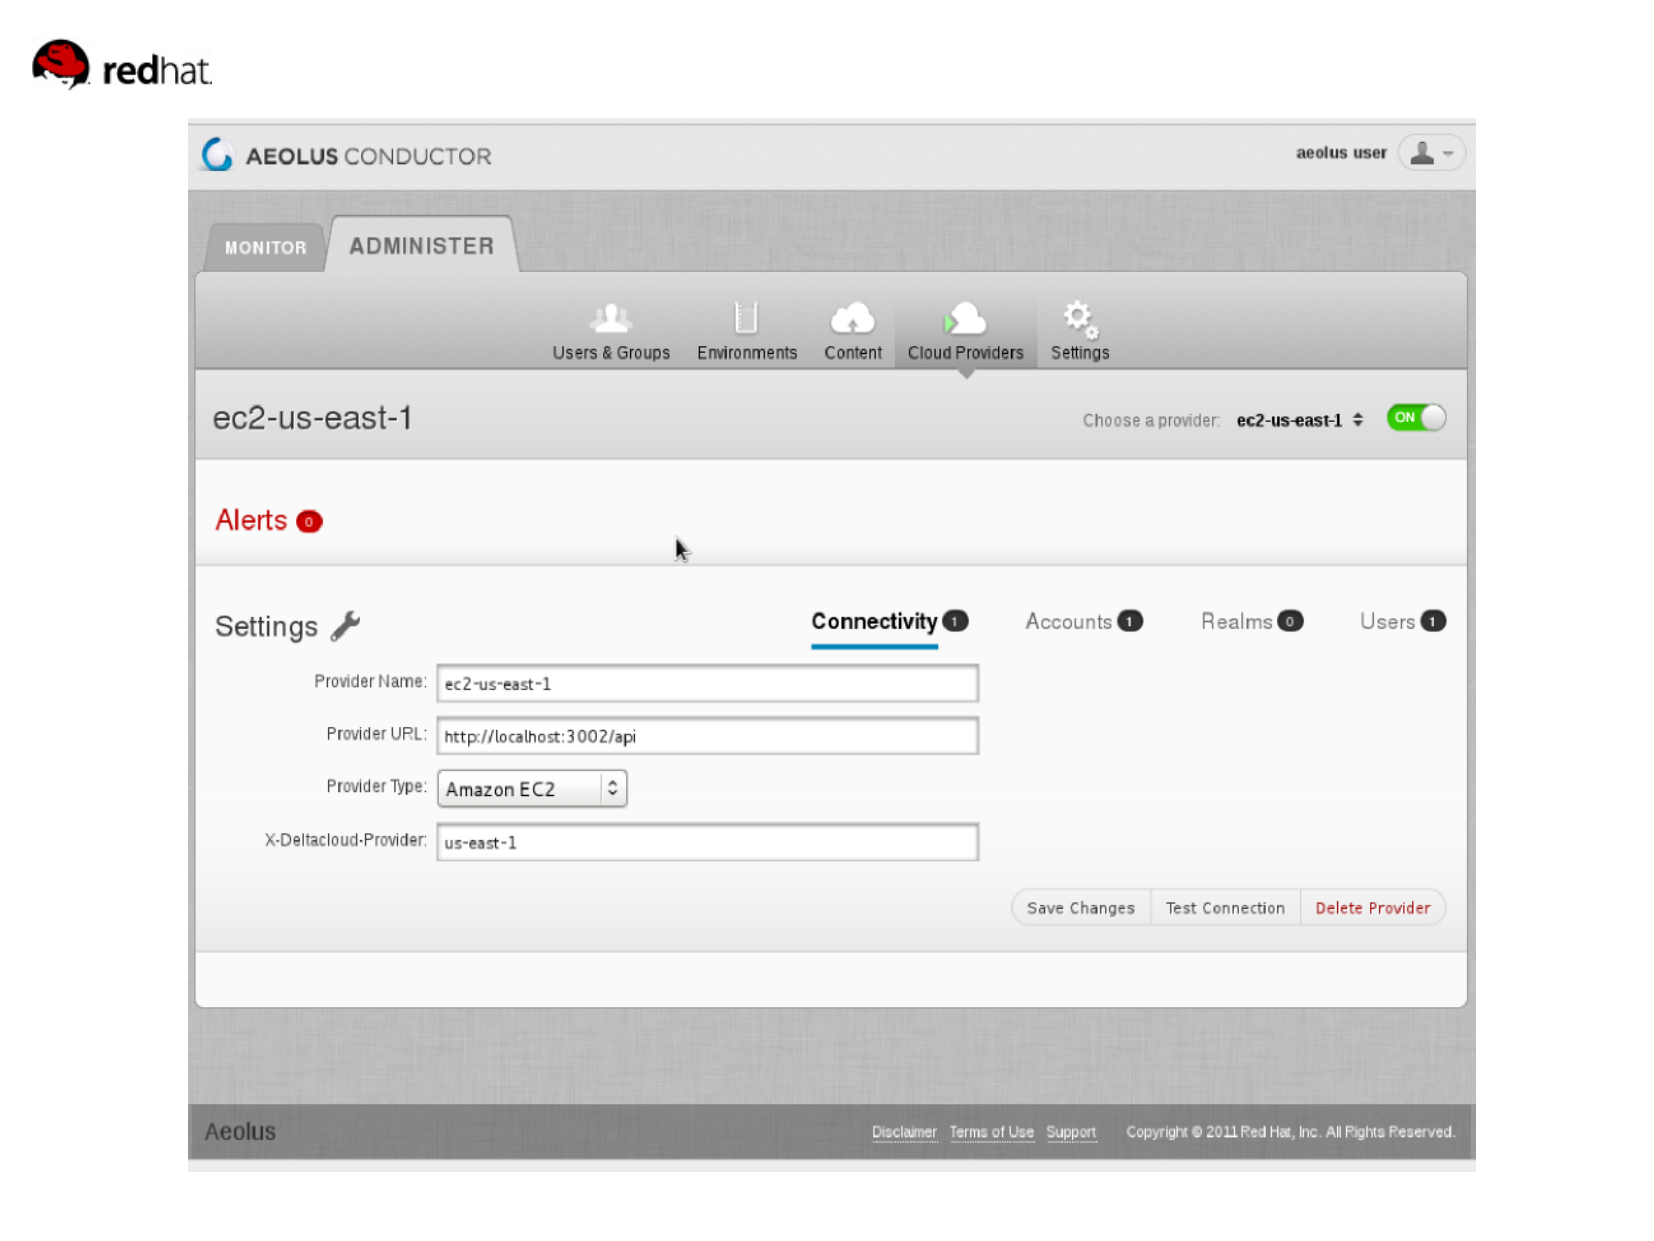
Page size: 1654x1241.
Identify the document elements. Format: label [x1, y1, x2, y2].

picture [31, 37, 212, 98]
picture [188, 118, 1476, 1172]
